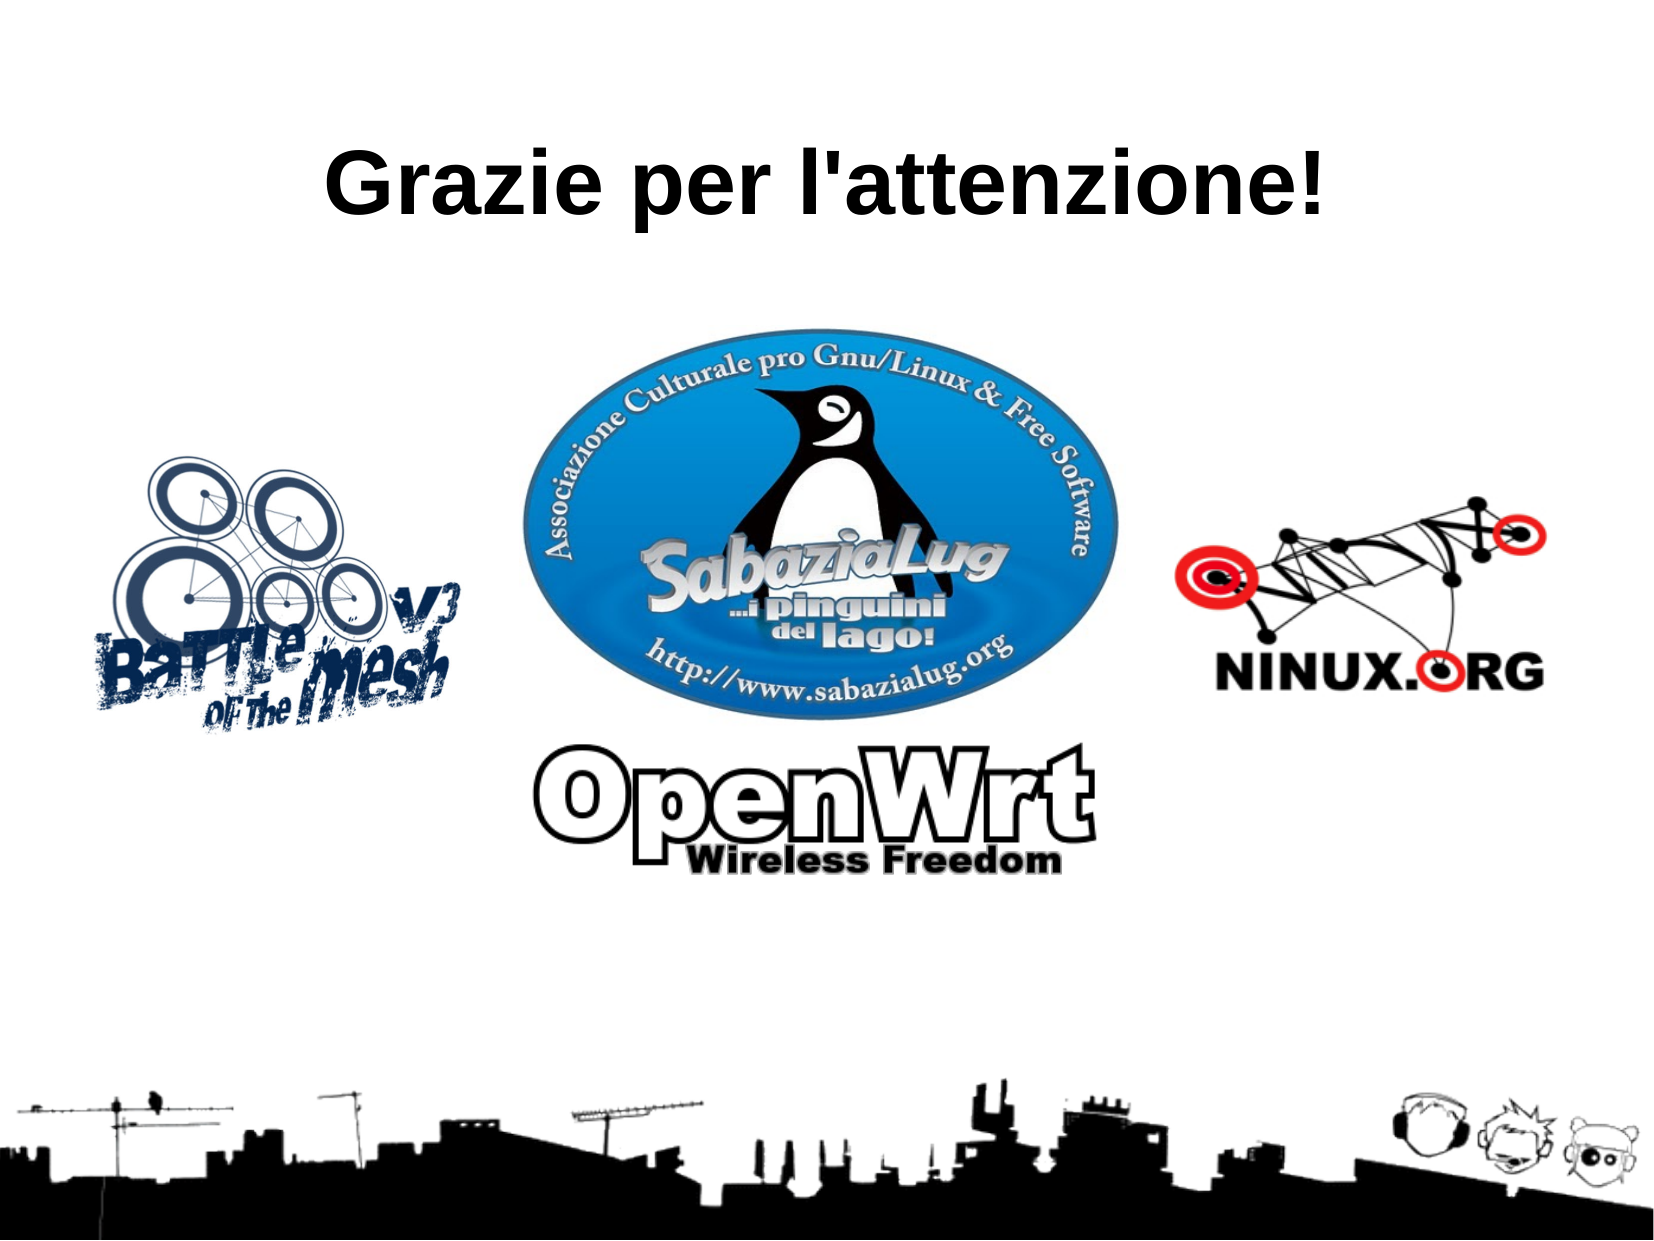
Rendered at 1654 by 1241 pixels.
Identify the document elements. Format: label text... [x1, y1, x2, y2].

picture [75, 438, 476, 755]
picture [0, 1077, 1654, 1240]
picture [519, 325, 1126, 882]
title Grazie per l'attenzione! [82, 78, 1571, 287]
picture [1174, 496, 1550, 698]
